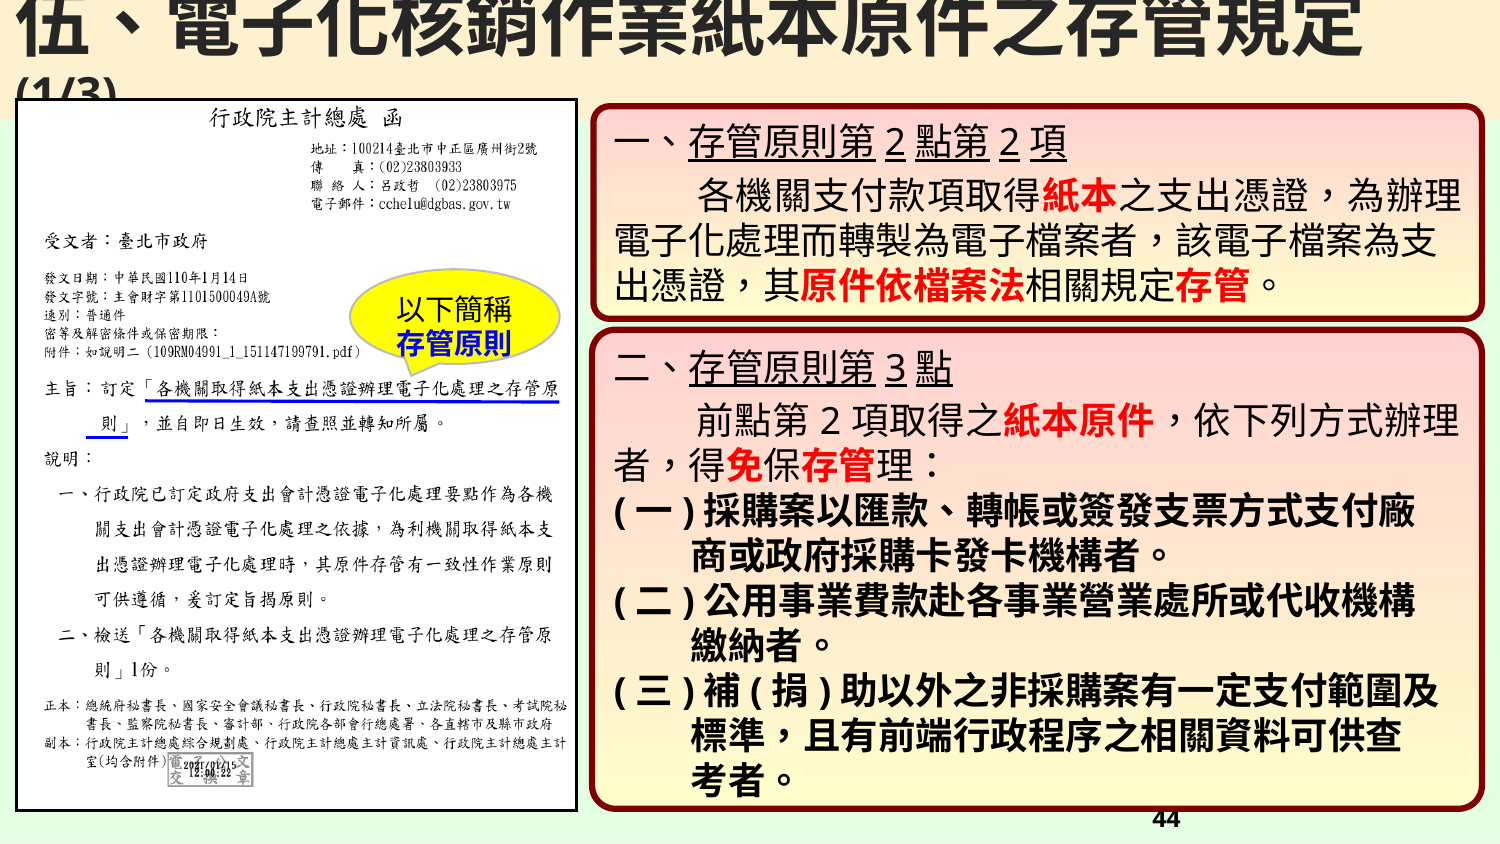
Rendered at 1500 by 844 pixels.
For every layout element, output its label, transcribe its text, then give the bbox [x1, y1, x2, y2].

picture [18, 100, 576, 809]
text_box 二、存管原則第3點 前點第2項取得之紙本原件，依下列方式辦理者，得免保存管理： (一)採購案以匯款、轉帳或簽發支票方式支付廠 商或政府採購卡發卡機構者。 (二)公用事業費款赴各事業營業處所或代收機構 繳納者。 (三)補(捐)助以外之非採購案有一定支付範圍及 標準，且有前端行政程序之相關資料可供查 考者。 [592, 329, 1482, 809]
text_box [0, 121, 1500, 844]
text_box 一、存管原則第2點第2項 各機關支付款項取得紙本之支出憑證，為辦理電子化處理而轉製為電子檔案者，該電子檔案為支出憑證，其原件依檔案法相關規定存管。 [593, 106, 1482, 319]
text_box 43 [1137, 671, 1498, 844]
text_box 以下簡稱存管原則 [350, 269, 560, 376]
text_box 伍、電子化核銷作業紙本原件之存管規定(1/3) [0, 0, 1500, 95]
